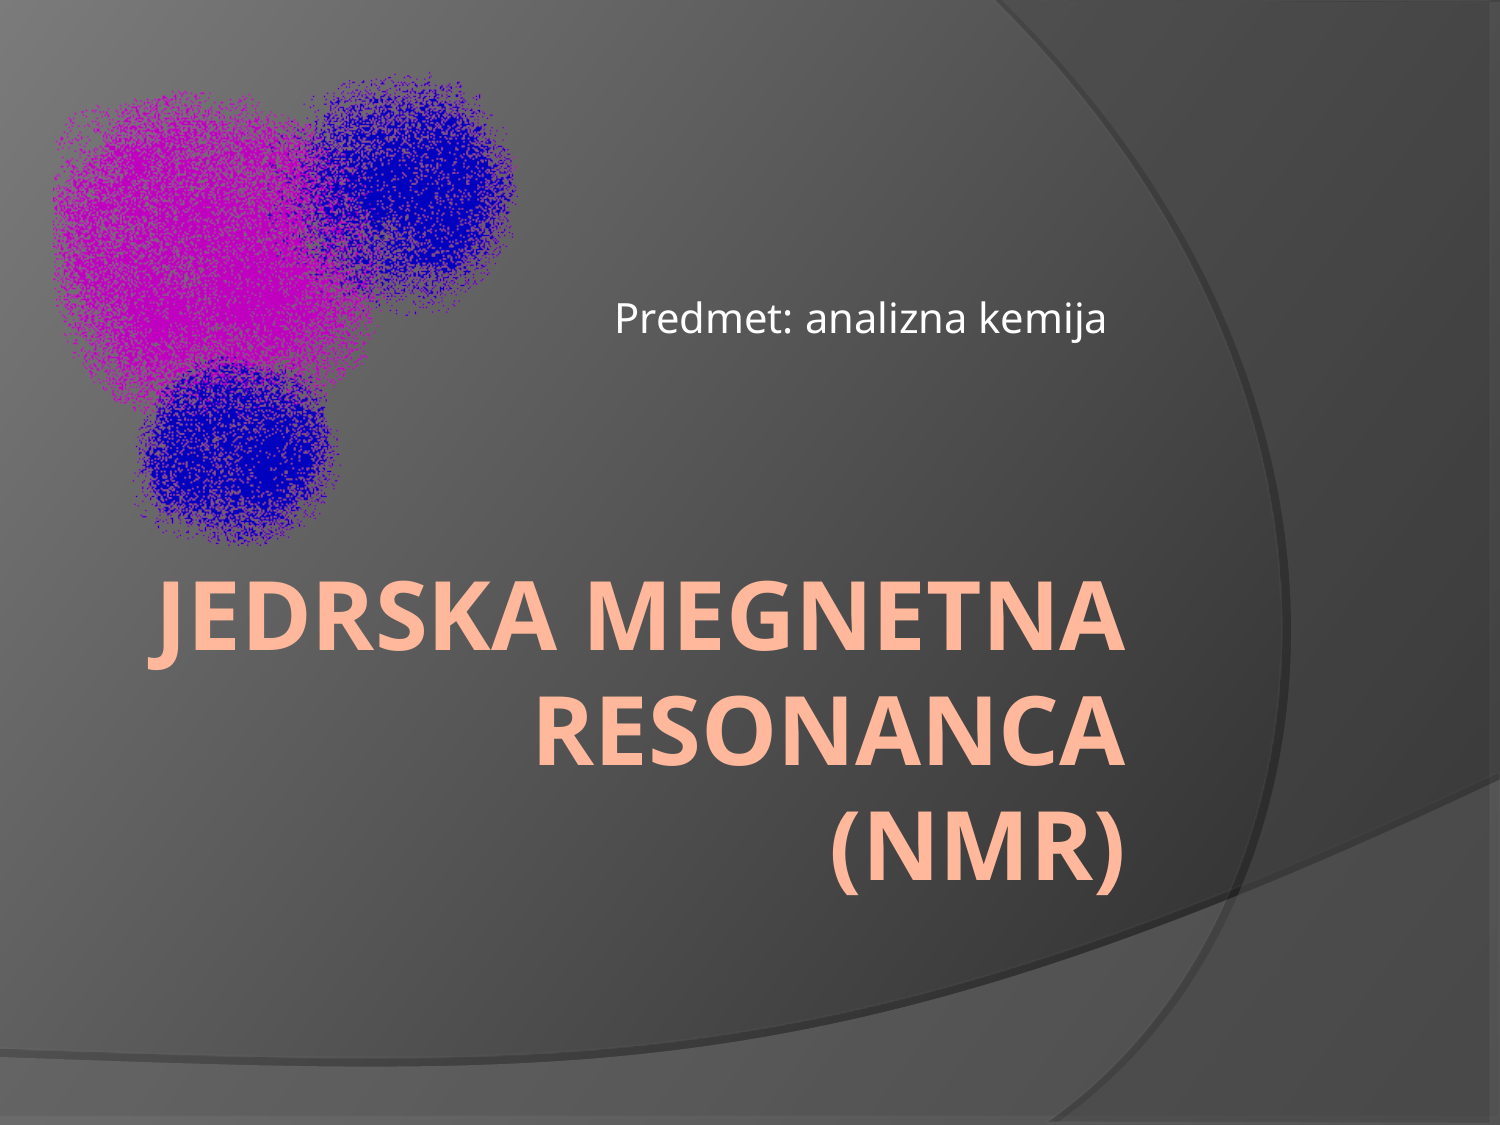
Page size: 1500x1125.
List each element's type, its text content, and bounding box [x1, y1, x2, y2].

picture [53, 0, 523, 546]
title JEDRSKA MEGNETNA RESONANCA (NMR) [70, 547, 1134, 925]
subtitle Predmet: analizna kemija [523, 54, 1117, 343]
